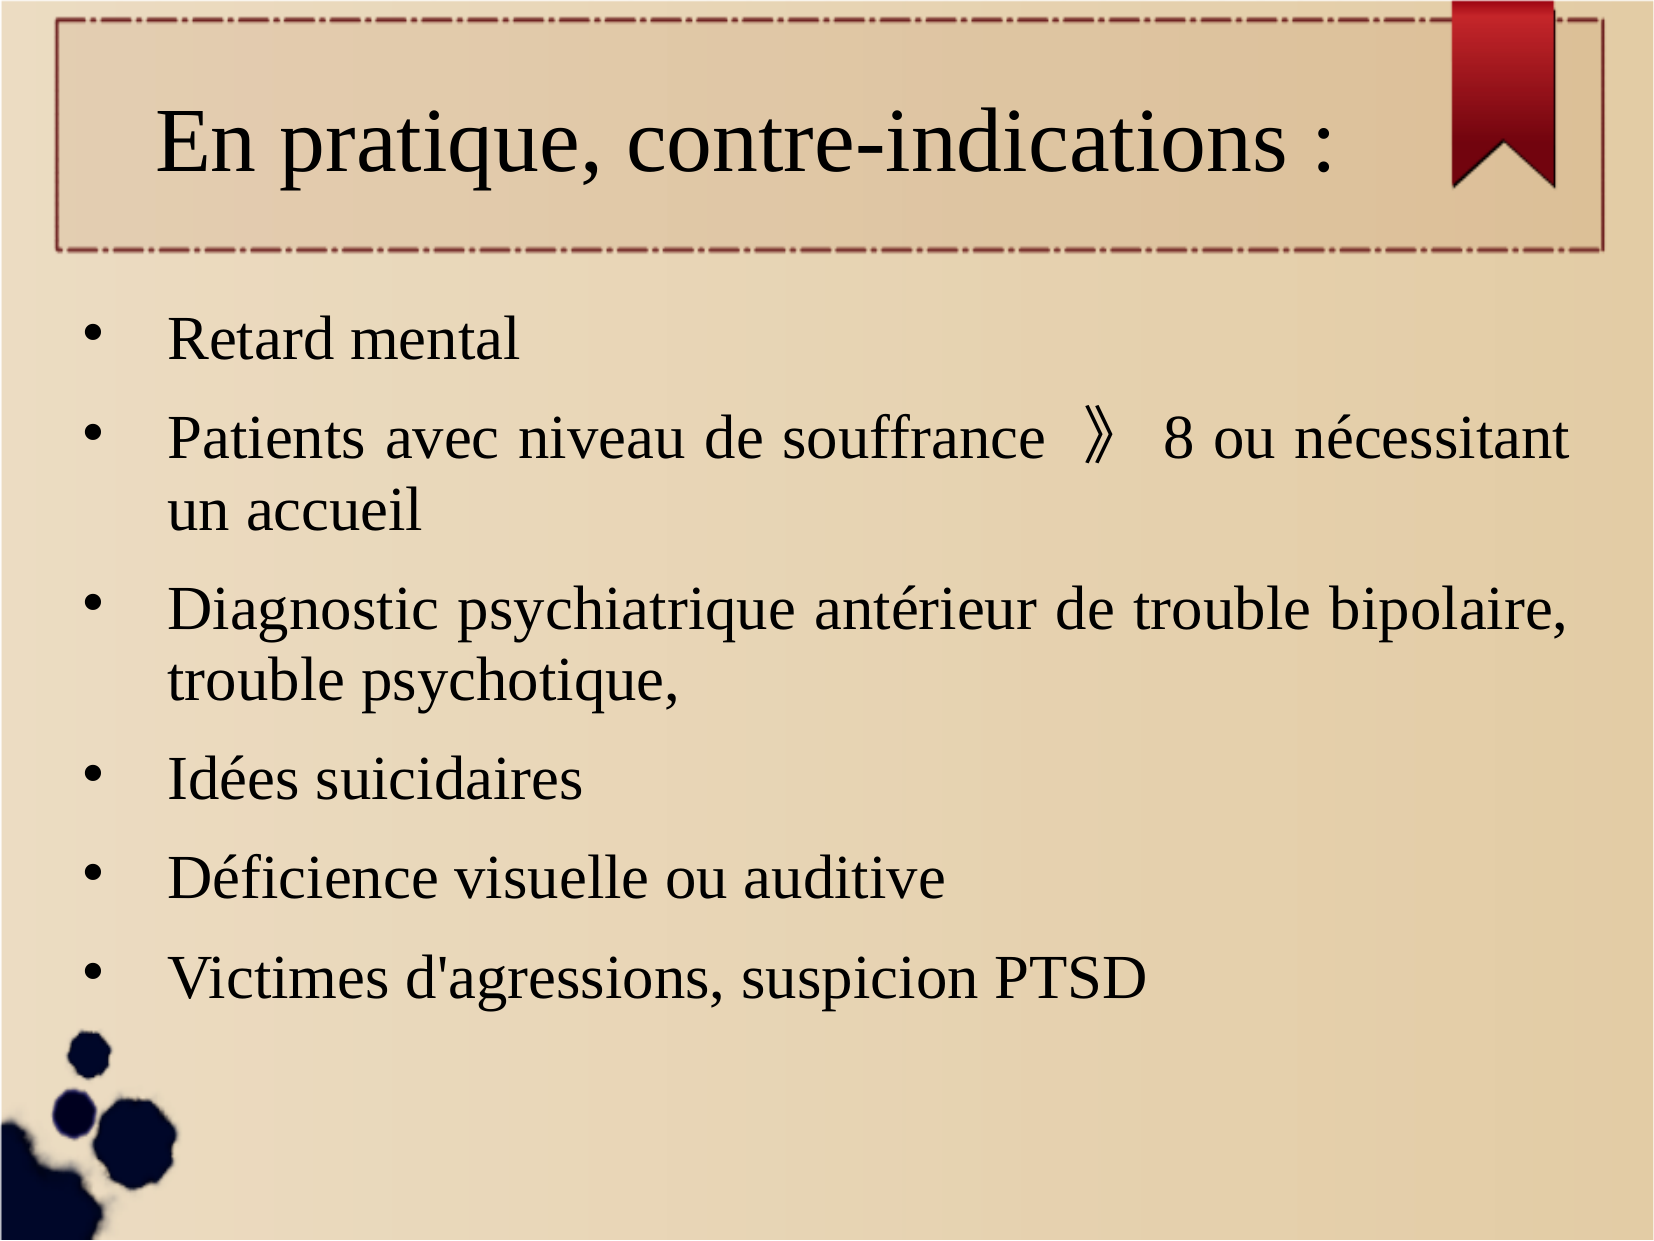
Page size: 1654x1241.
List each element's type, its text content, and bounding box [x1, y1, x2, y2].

picture [0, 0, 1654, 1240]
title En pratique, contre-indications : [82, 47, 1412, 229]
list Retard mental Patients avec niveau de souffrance 》8 ou nécessitant un accueil Diagnostic psychiatrique antérieur de trouble bipolaire, trouble psychotique, Idées suicidaires Déficience visuelle ou auditive Victimes d'agressions, suspicion PTSD [82, 299, 1571, 1019]
